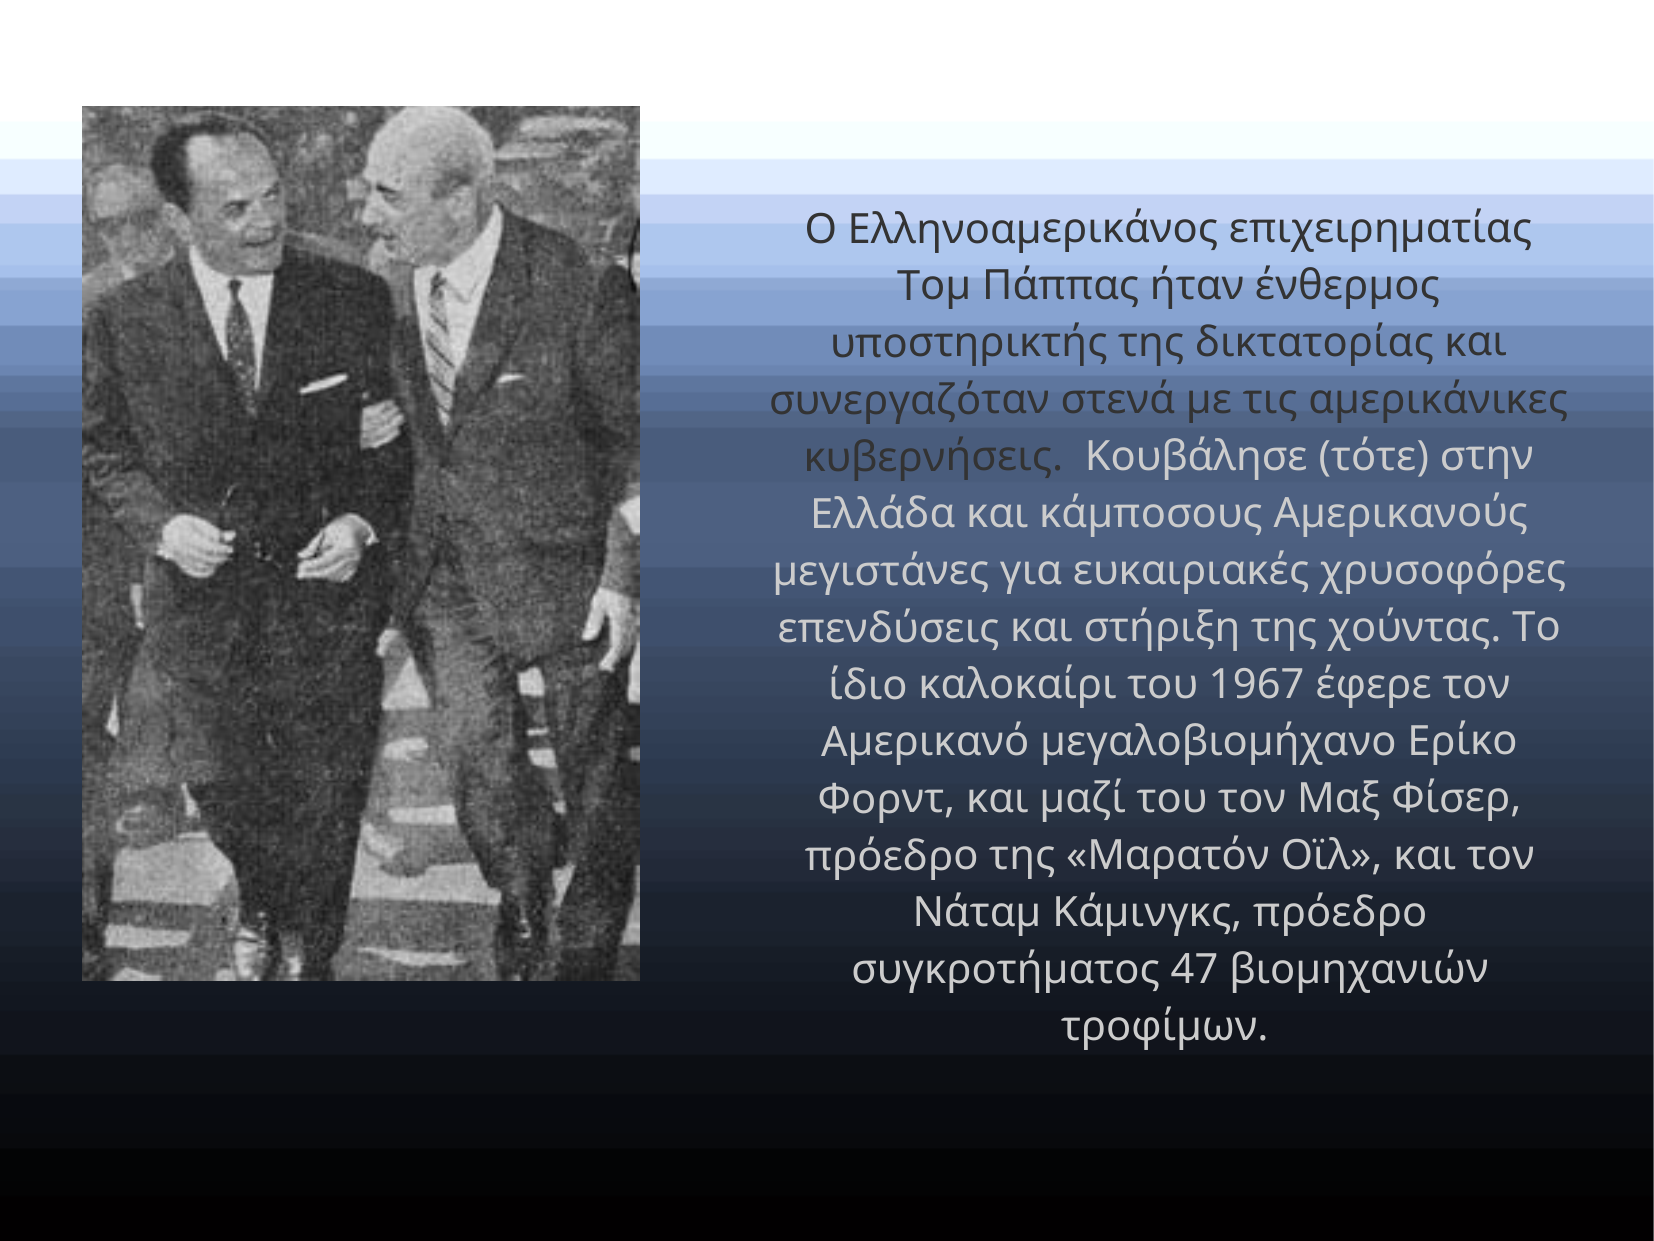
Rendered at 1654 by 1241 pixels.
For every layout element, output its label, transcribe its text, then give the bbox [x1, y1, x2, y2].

picture [0, 0, 1654, 1241]
subtitle Ο Ελληνοαμερικάνος επιχειρηματίας Τομ Πάππας ήταν ένθερμος υποστηρικτής της δικτατορίας και συνεργαζόταν στενά με τις αμερικάνικες κυβερνήσεις. Κουβάλησε (τότε) στην Ελλάδα και κάμποσους Αμερικανούς μεγιστάνες για ευκαιριακές χρυσοφόρες επενδύσεις και στήριξη της χούντας. Το ίδιο καλοκαίρι του 1967 έφερε τον Αμερικανό μεγαλοβιομήχανο Ερίκο Φορντ, και μαζί του τον Μαξ Φίσερ, πρόεδρο της «Μαρατόν Οϊλ», και τον Νάταμ Κάμινγκς, πρόεδρο συγκροτήματος 47 βιομηχανιών τροφίμων. [766, 220, 1572, 1030]
